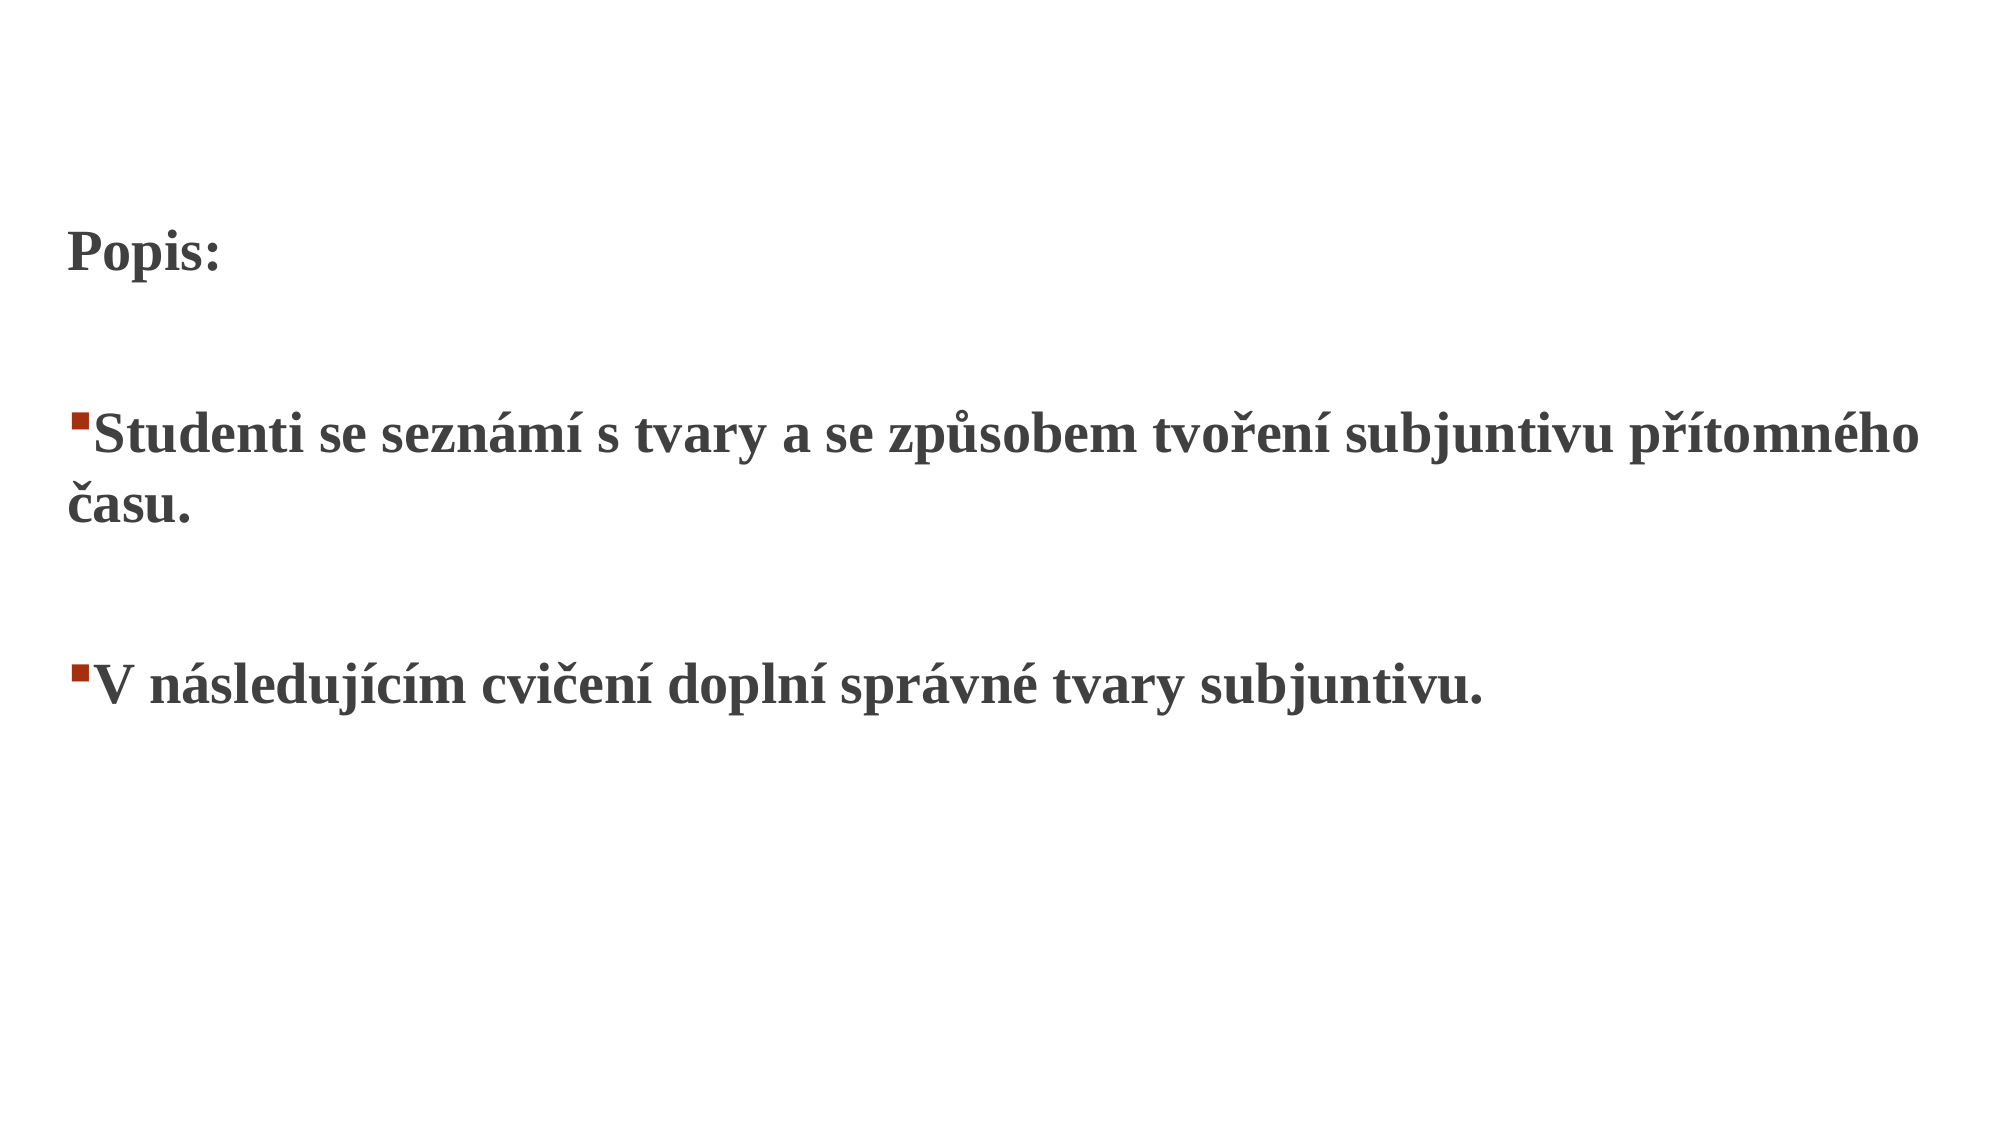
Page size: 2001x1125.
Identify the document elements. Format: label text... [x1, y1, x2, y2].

list Popis: Studenti se seznámí s tvary a se způsobem tvoření subjuntivu přítomného času. V následujícím cvičení doplní správné tvary subjuntivu. [52, 73, 1946, 1062]
